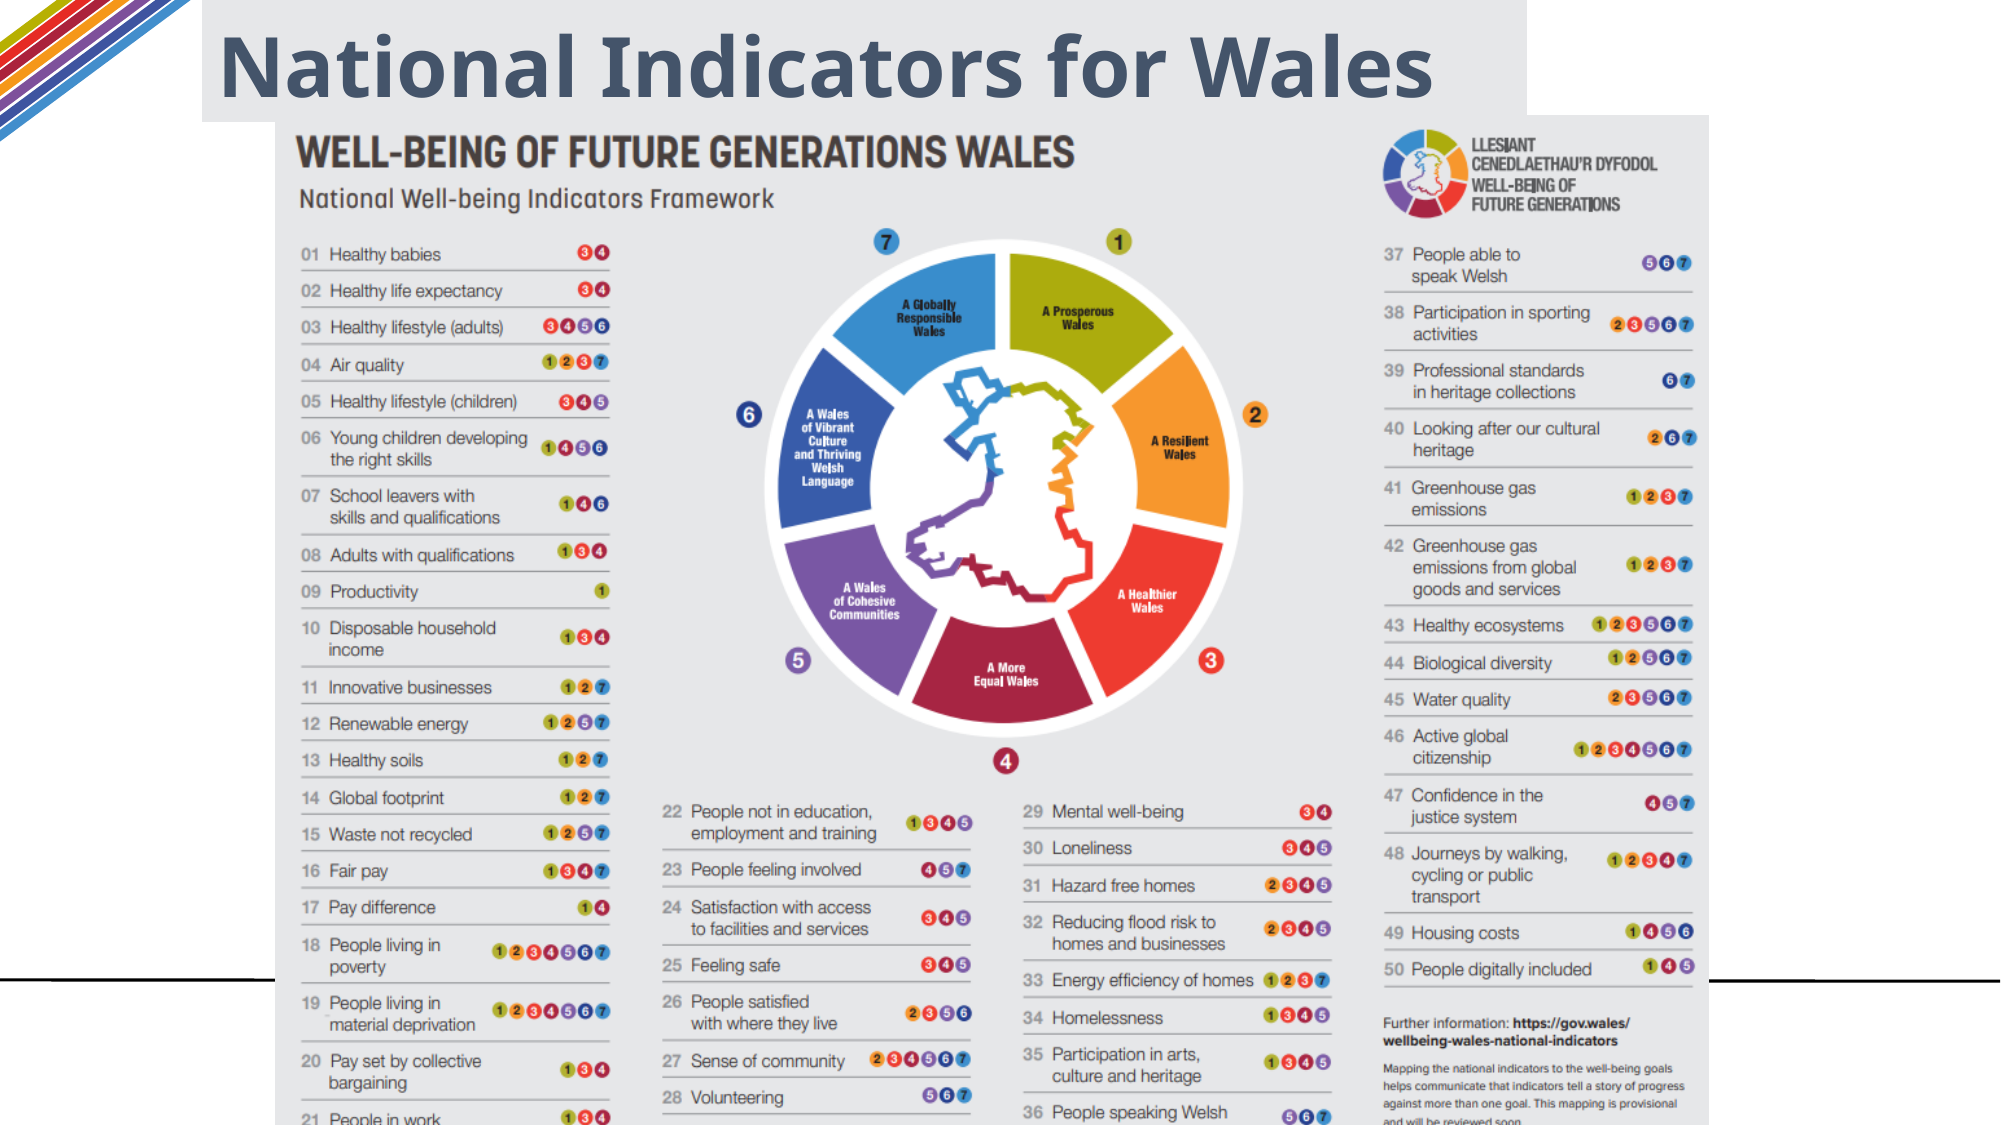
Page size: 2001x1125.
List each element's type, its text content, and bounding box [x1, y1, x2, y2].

text_box National Indicators for Wales [202, 0, 1527, 122]
picture [275, 115, 1709, 1125]
